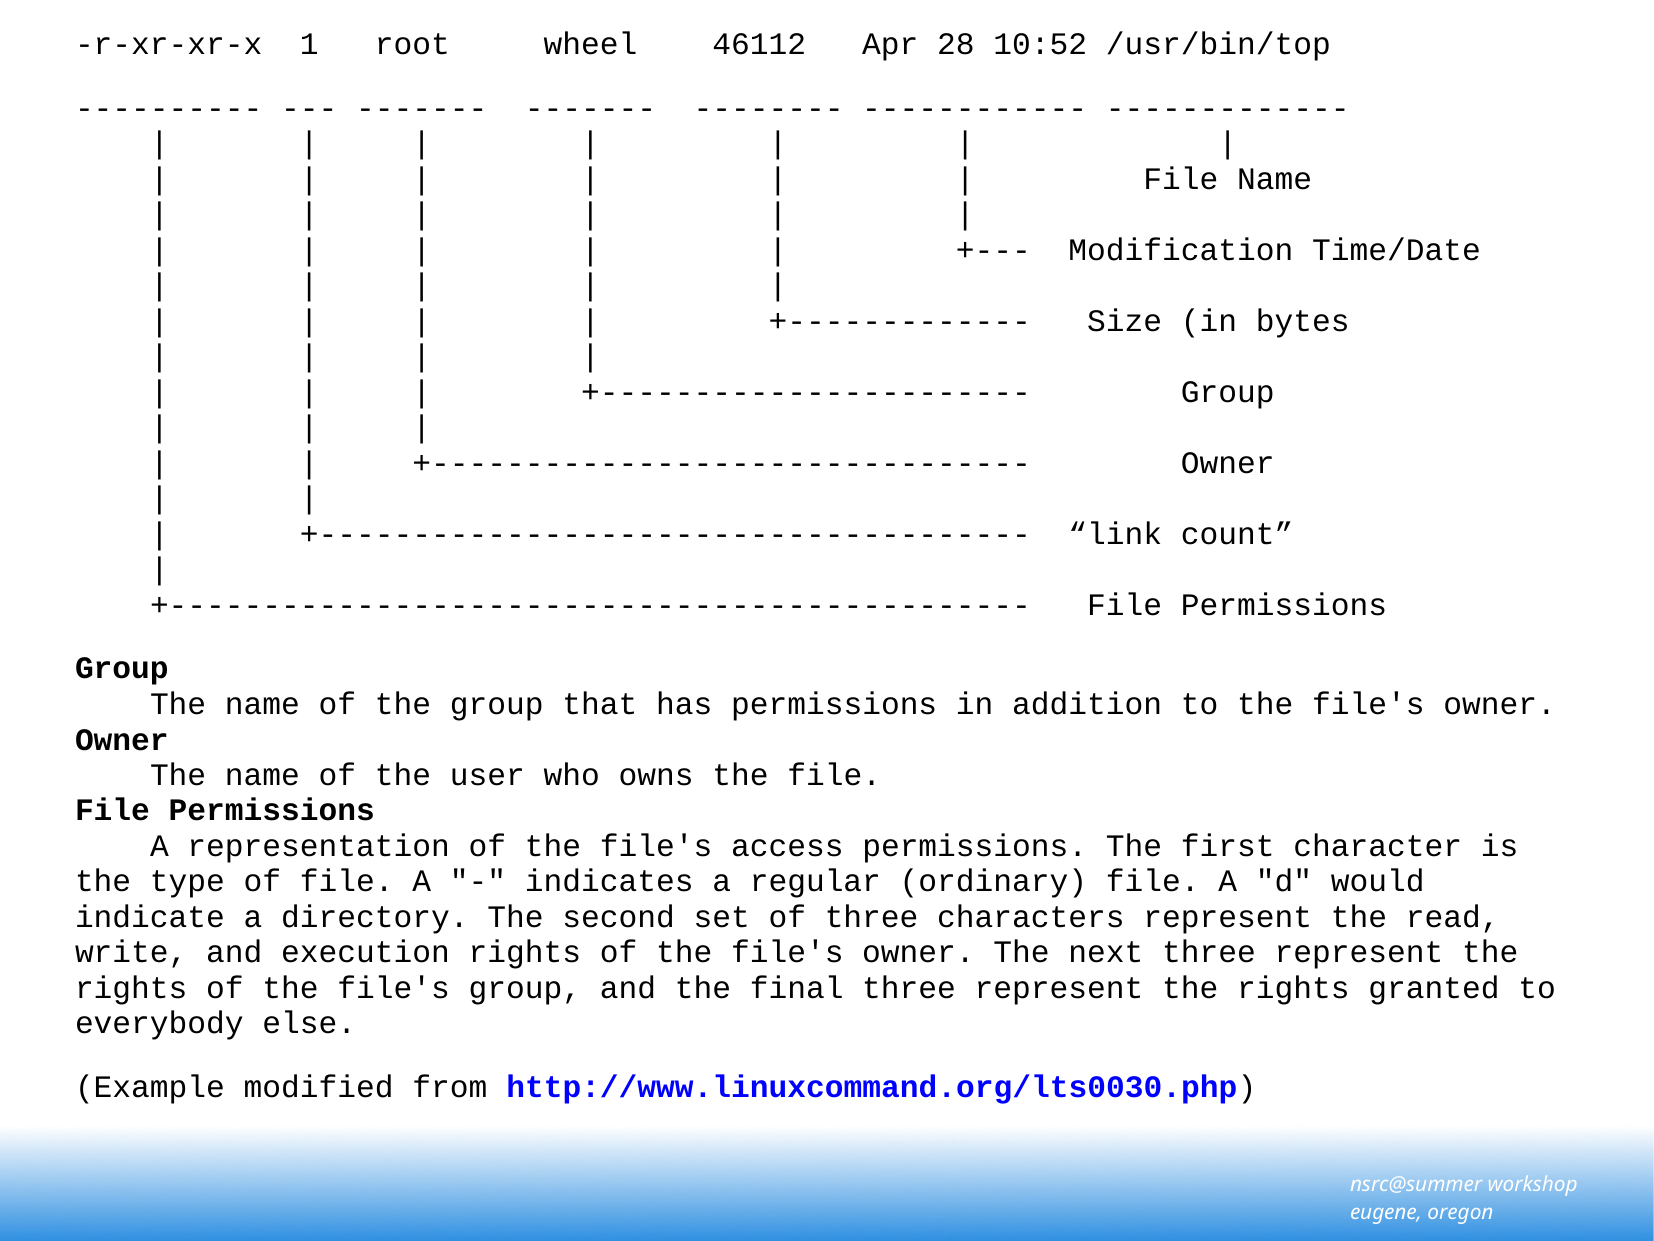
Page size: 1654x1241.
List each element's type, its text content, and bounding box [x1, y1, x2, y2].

text_box -r-xr-xr-x 1 root wheel 46112 Apr 28 10:52 /usr/bin/top ---------- --- ------- ------- -------- ------------ ------------- | | | | | | | | | | | | | File Name | | | | | | | | | | | +--- Modification Time/Date | | | | | | | | | +------------- Size (in bytes | | | | | | | +----------------------- Group | | | | | +-------------------------------- Owner | | | +-------------------------------------- “link count” | +---------------------------------------------- File Permissions Group The name of the group that has permissions in addition to the file's owner. Owner The name of the user who owns the file. File Permissions A representation of the file's access permissions. The first character is the type of file. A "-" indicates a regular (ordinary) file. A "d" would indicate a directory. The second set of three characters represent the read, write, and execution rights of the file's owner. The next three represent the rights of the file's group, and the final three represent the rights granted to everybody else. (Example modified from http://www.linuxcommand.org/lts0030.php) [75, 28, 1576, 1108]
picture [0, 1124, 1654, 1241]
